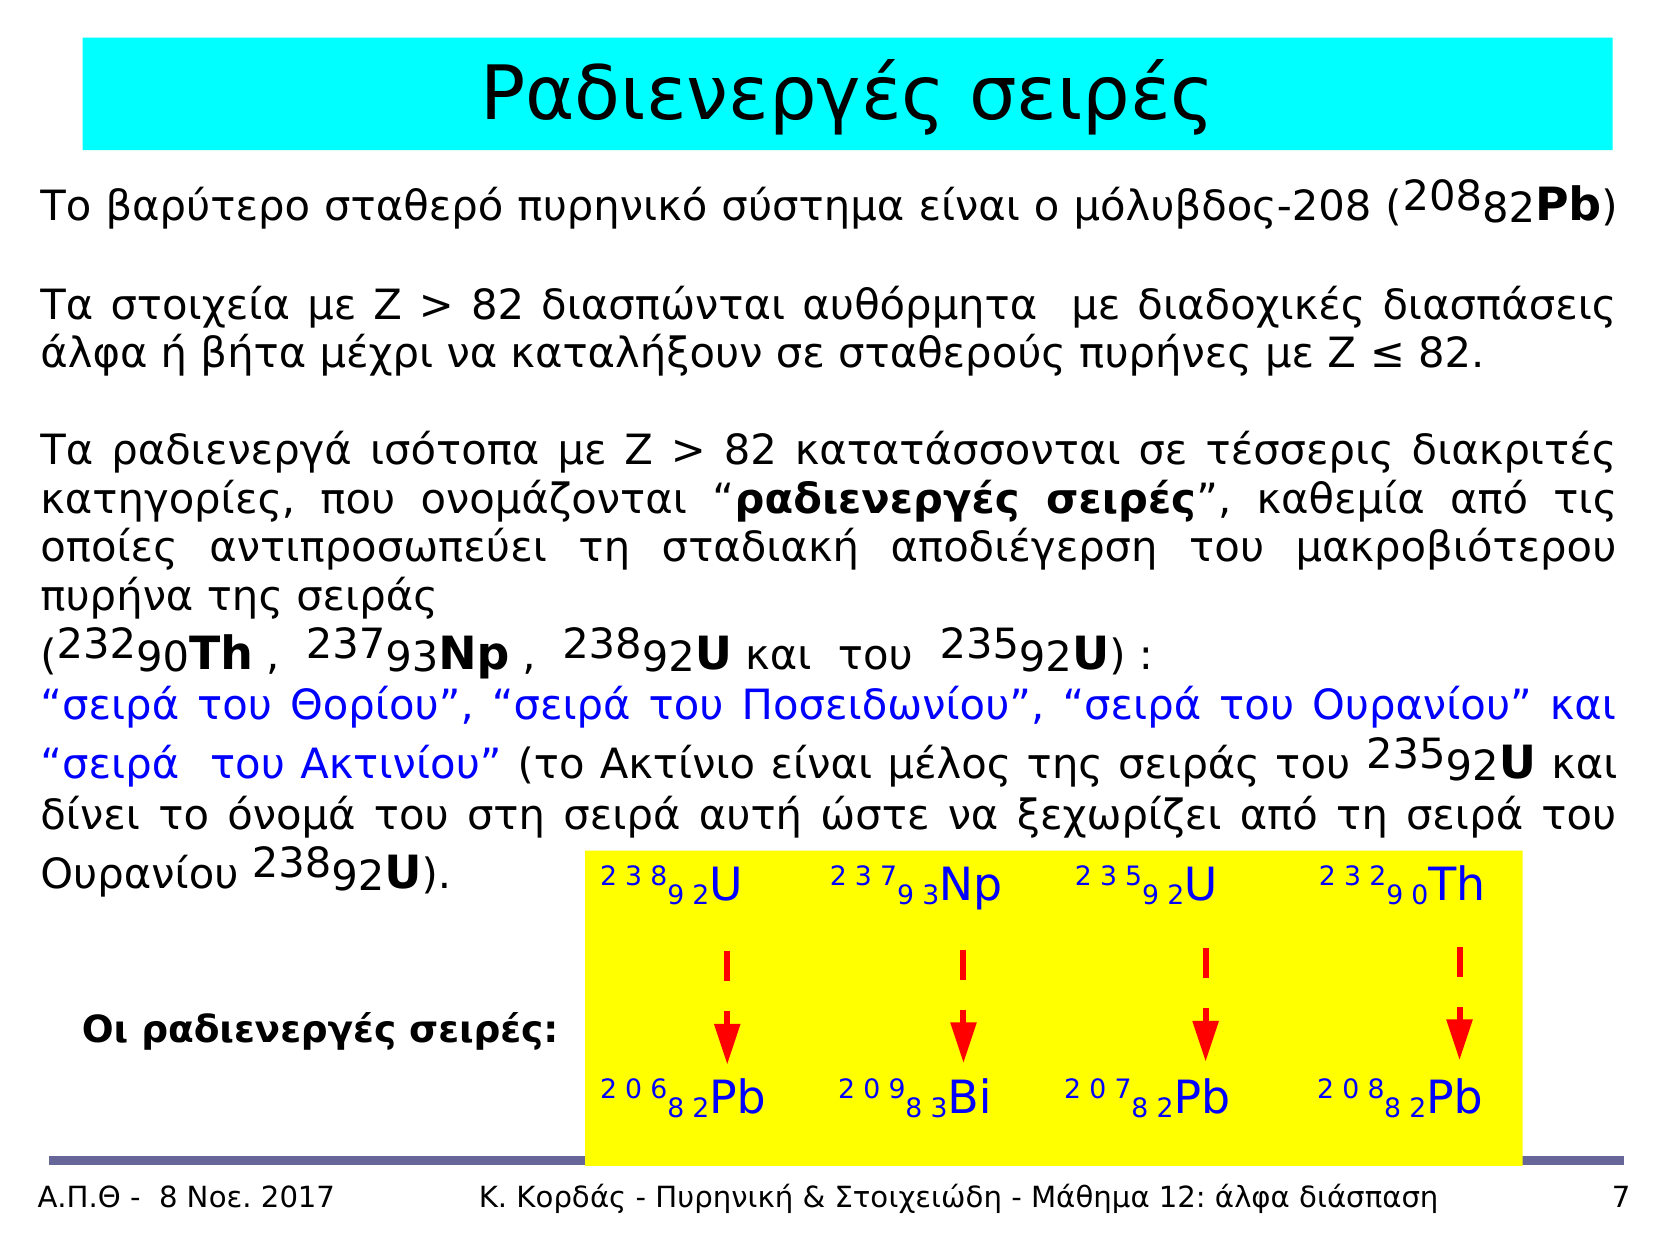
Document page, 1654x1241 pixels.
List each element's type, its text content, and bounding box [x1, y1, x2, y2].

text_box Tο βαρύτερο σταθερό πυρηνικό σύστημα είναι ο μόλυβδος-208 (20882Pb) Tα στοιχεία με Ζ > 82 διασπώνται αυθόρμητα με διαδοχικές διασπάσεις άλφα ή βήτα μέχρι να καταλήξουν σε σταθερούς πυρήνες με Ζ ≤ 82. Tα ραδιενεργά ισότοπα με Ζ > 82 κατατάσσονται σε τέσσερις διακριτές κατηγορίες, που ονομάζονται “ραδιενεργές σειρές”, καθεμία από τις οποίες αντιπροσωπεύει τη σταδιακή αποδιέγερση του μακροβιότερου πυρήνα της σειράς (23290Th , 23793Np , 23892U και του 23592U) : “σειρά του Θορίου”, “σειρά του Ποσειδωνίου”, “σειρά του Ουρανίου” και “σειρά του Ακτινίου” (το Ακτίνιο είναι μέλος της σειράς του 23592U και δίνει το όνομά του στη σειρά αυτή ώστε να ξεχωρίζει από τη σειρά του Ουρανίου 23892U). [25, 163, 1633, 915]
text_box Οι ραδιενεργές σειρές: [67, 1000, 575, 1060]
title Ραδιενεργές σειρές [82, 37, 1613, 151]
text_box 2 3 89 2U 2 3 79 3Np 2 3 59 2U 2 3 29 0Th 2 0 68 2Pb 2 0 98 3Bi 2 0 78 2Pb 2 0 88 2Pb [585, 915, 1523, 1166]
